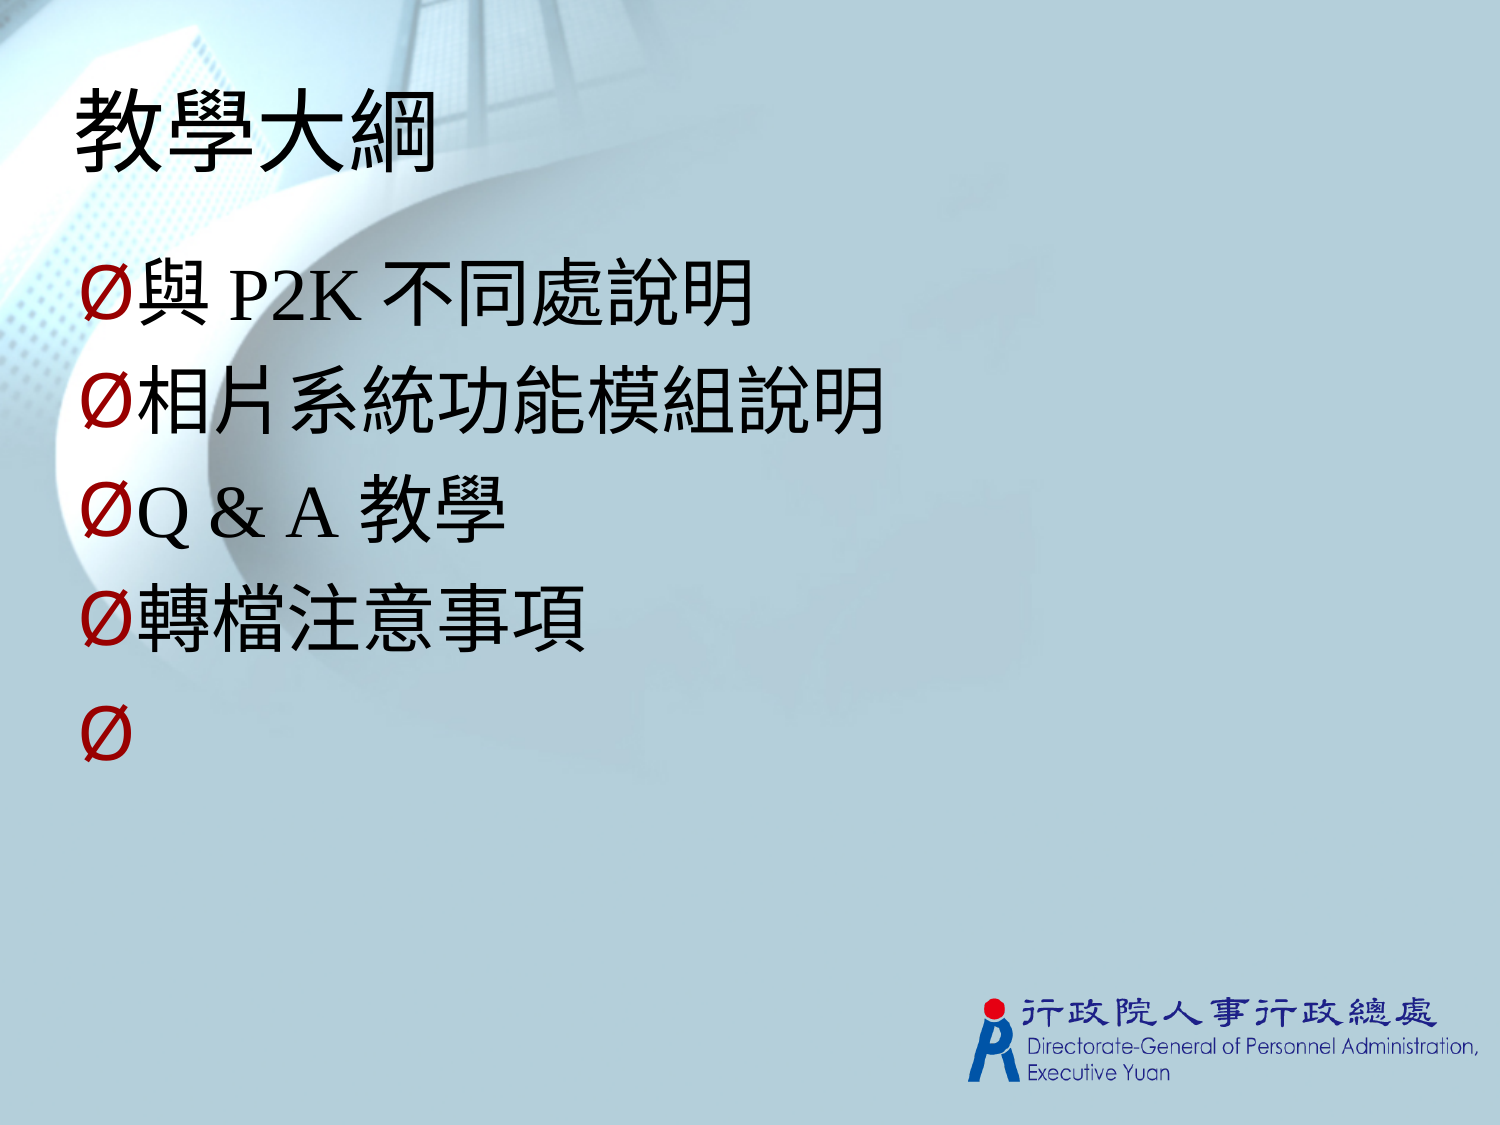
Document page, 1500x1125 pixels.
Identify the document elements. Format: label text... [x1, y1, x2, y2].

title 教學大綱 [58, 35, 1334, 223]
list 與P2K不同處說明 相片系統功能模組說明 Q & A教學 轉檔注意事項 [62, 237, 1338, 913]
